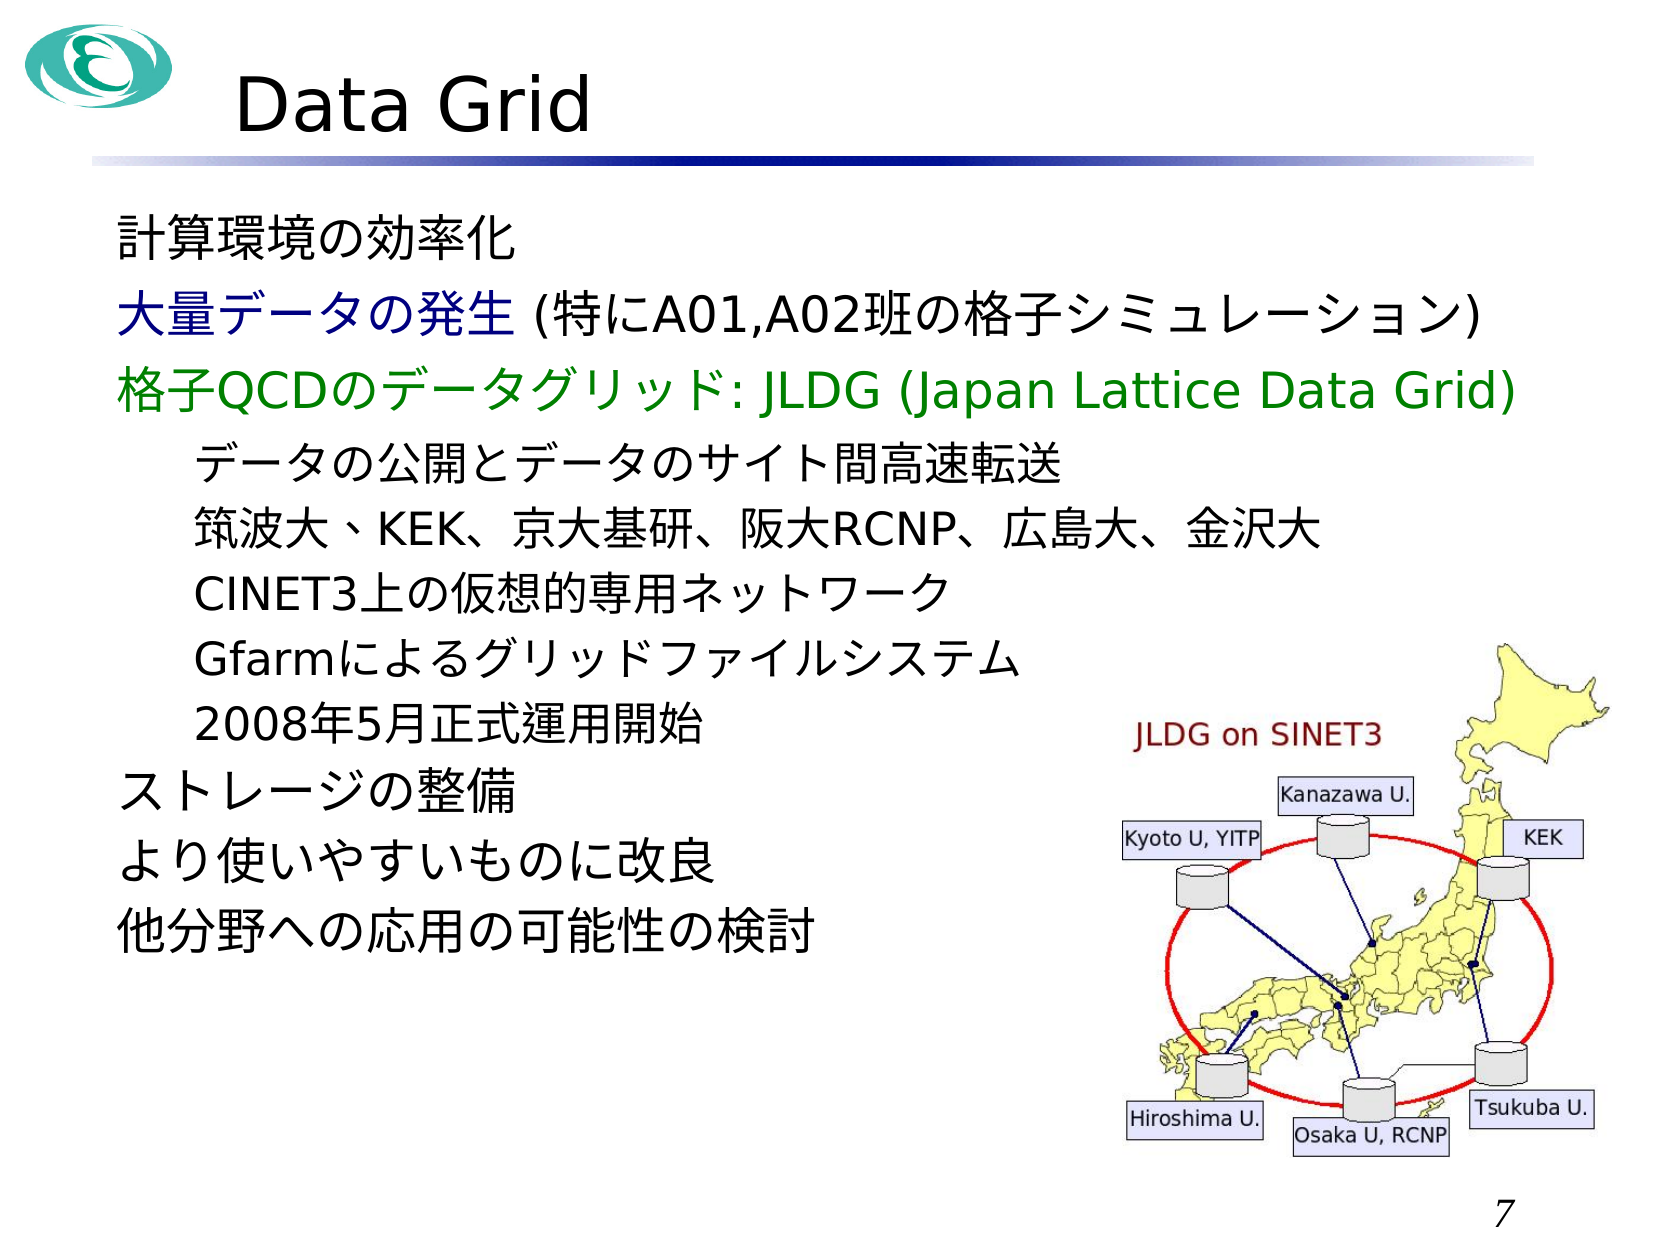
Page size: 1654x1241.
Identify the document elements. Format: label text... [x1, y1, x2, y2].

picture [19, 16, 178, 116]
picture [1338, 156, 1534, 166]
list 計算環境の効率化 大量データの発生 (特にA01,A02班の格子シミュレーション) 格子QCDのデータグリッド: JLDG (Japan Lattice Data Grid) データの公開とデータのサイト間高速転送 筑波大、KEK、京大基研、阪大RCNP、広島大、金沢大 CINET3上の仮想的専用ネットワーク Gfarmによるグリッドファイルシステム 2008年5月正式運用開始 ストレージの整備 より使いやすいものに改良 他分野への応用の可能性の検討 [98, 209, 1589, 962]
picture [1122, 643, 1612, 1158]
title Data Grid [233, 1, 1338, 209]
picture [92, 156, 233, 166]
